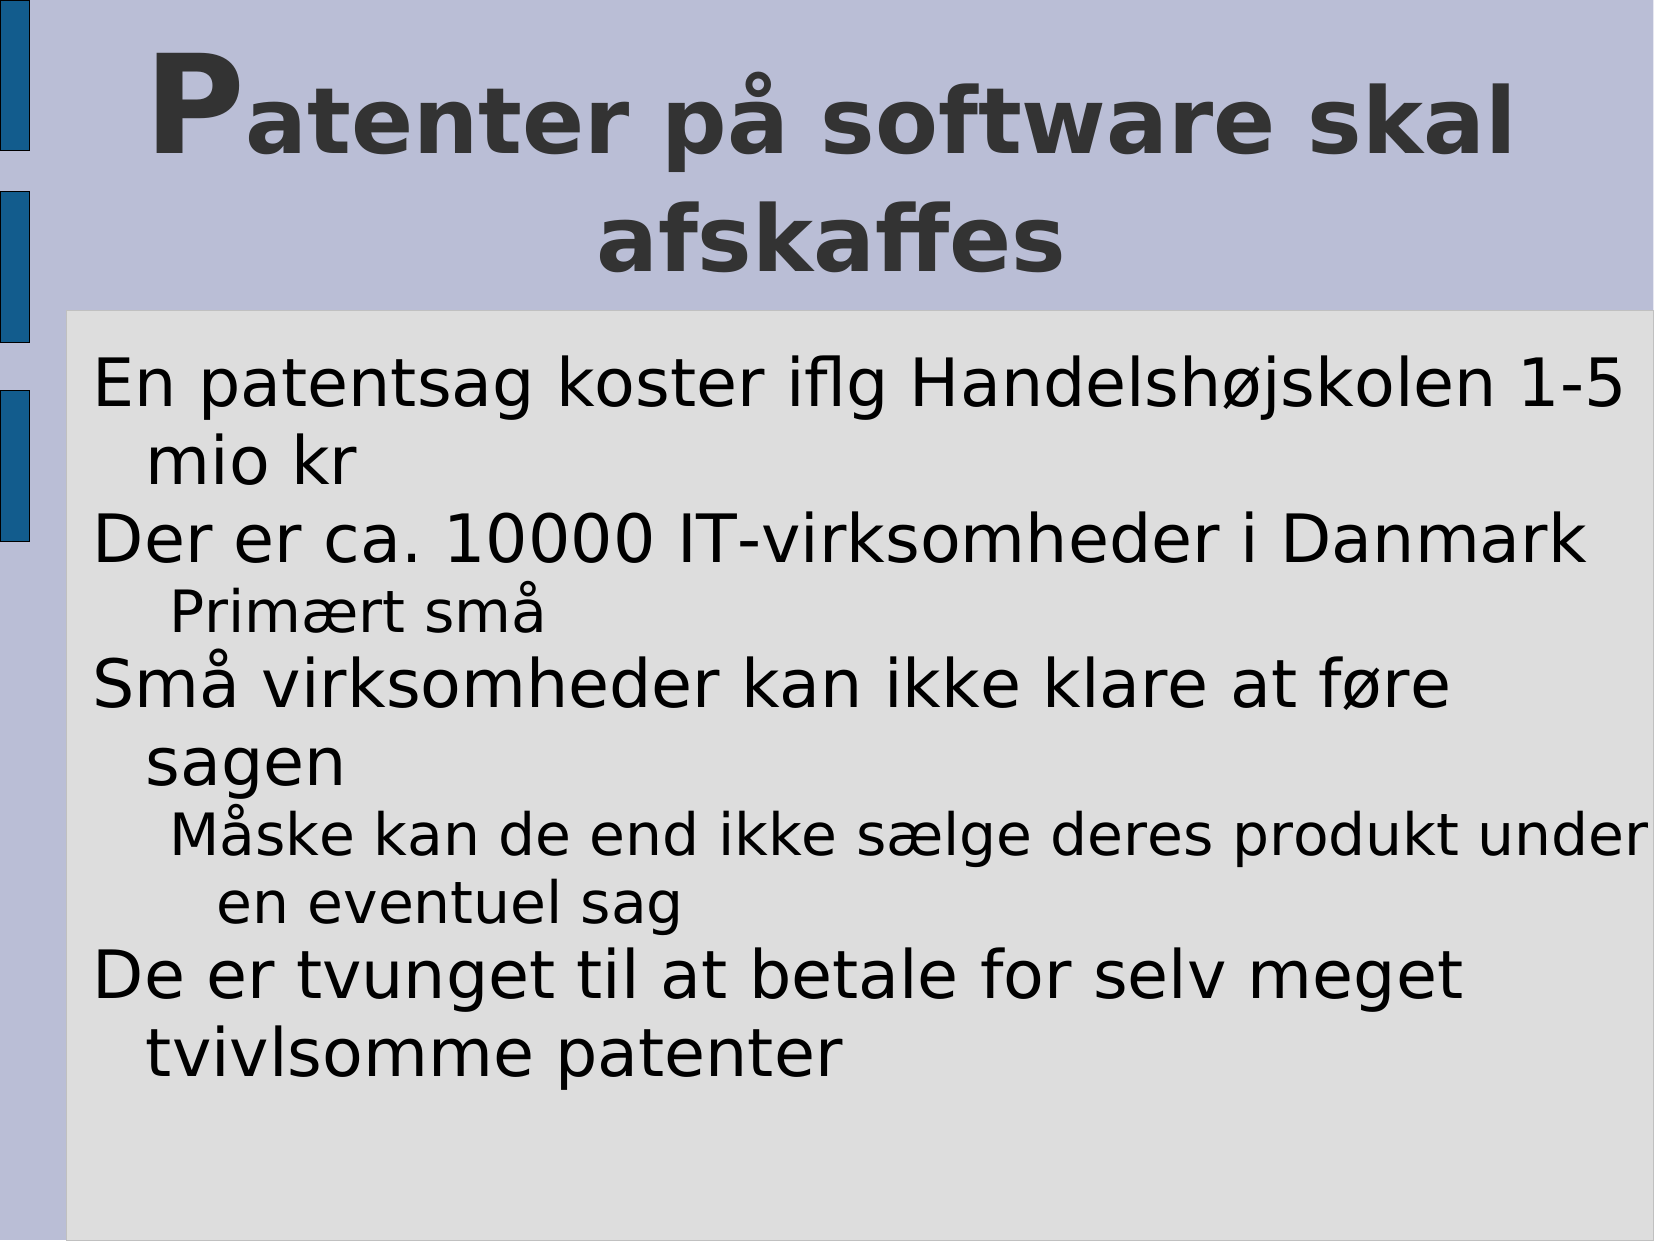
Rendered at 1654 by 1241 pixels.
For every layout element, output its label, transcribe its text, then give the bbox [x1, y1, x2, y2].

list En patentsag koster iflg Handelshøjskolen 1-5 mio kr Der er ca. 10000 IT-virksomheder i Danmark Primært små Små virksomheder kan ikke klare at føre sagen Måske kan de end ikke sælge deres produkt under en eventuel sag De er tvunget til at betale for selv meget tvivlsomme patenter [75, 344, 1654, 1127]
title Patenter på software skal afskaffes [125, 25, 1538, 293]
